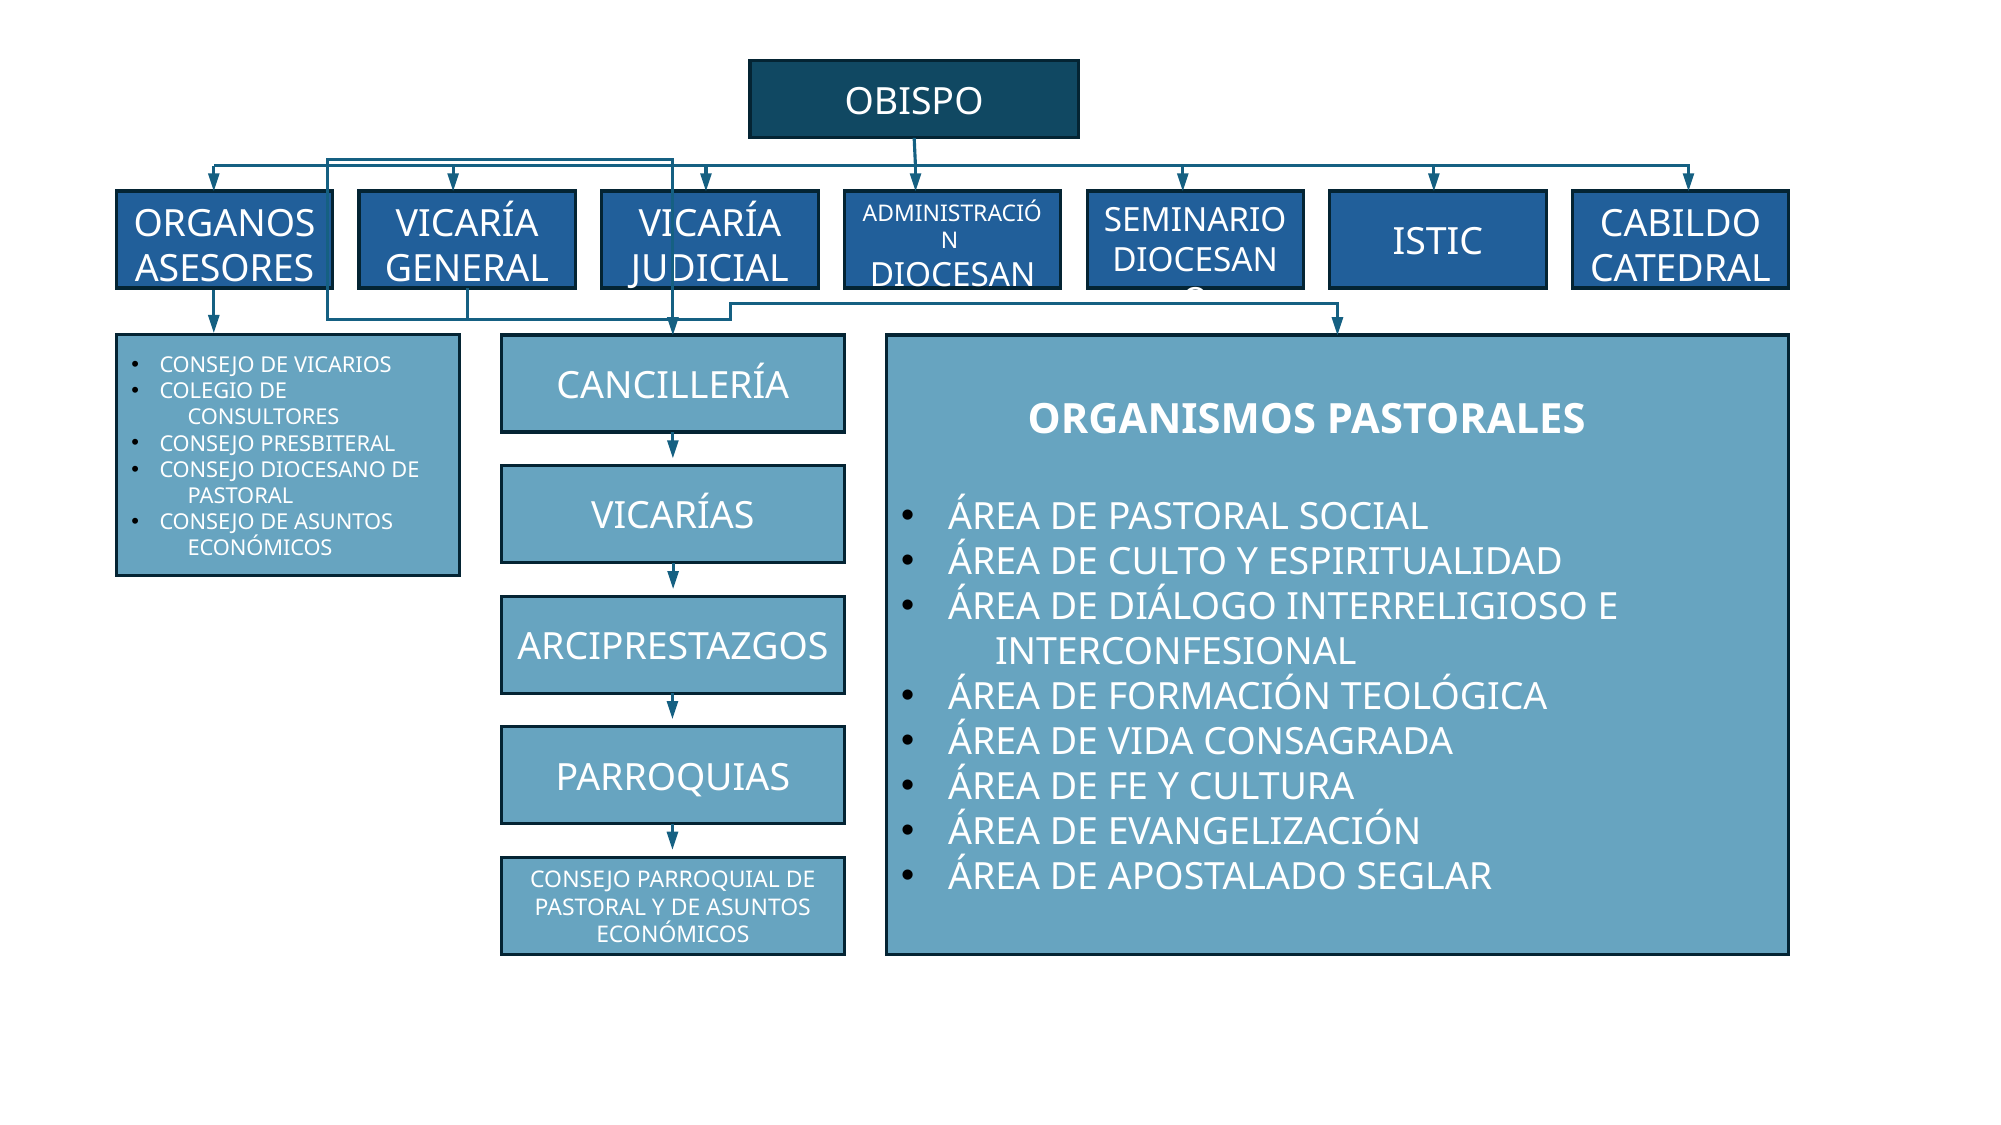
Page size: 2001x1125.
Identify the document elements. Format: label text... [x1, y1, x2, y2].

text_box OBISPO [750, 61, 1078, 138]
text_box ARCIPRESTAZGOS [501, 596, 844, 693]
text_box ORGANISMOS PASTORALES ÁREA DE PASTORAL SOCIAL ÁREA DE CULTO Y ESPIRITUALIDAD ÁREA DE DIÁLOGO INTERRELIGIOSO E INTERCONFESIONAL ÁREA DE FORMACIÓN TEOLÓGICA ÁREA DE VIDA CONSAGRADA ÁREA DE FE Y CULTURA ÁREA DE EVANGELIZACIÓN ÁREA DE APOSTALADO SEGLAR [886, 335, 1789, 954]
text_box CANCILLERÍA [501, 335, 844, 432]
text_box PARROQUIAS [501, 727, 844, 824]
text_box CABILDO CATEDRAL [1572, 191, 1789, 288]
text_box ADMINISTRACIÓN DIOCESANA [844, 191, 1061, 288]
text_box VICARÍA GENERAL [359, 191, 575, 288]
text_box VICARÍA JUDICIAL [602, 191, 671, 288]
text_box ISTIC [1330, 191, 1546, 288]
text_box ORGANOS ASESORES [116, 191, 328, 288]
text_box VICARÍAS [501, 466, 844, 563]
text_box SEMINARIO DIOCESANO [1087, 191, 1304, 288]
text_box VICARÍA JUDICIAL [674, 191, 818, 288]
text_box CONSEJO DE VICARIOS COLEGIO DE CONSULTORES CONSEJO PRESBITERAL CONSEJO DIOCESANO DE PASTORAL CONSEJO DE ASUNTOS ECONÓMICOS [116, 335, 460, 576]
text_box CONSEJO PARROQUIAL DE PASTORAL Y DE ASUNTOS ECONÓMICOS [501, 857, 844, 954]
